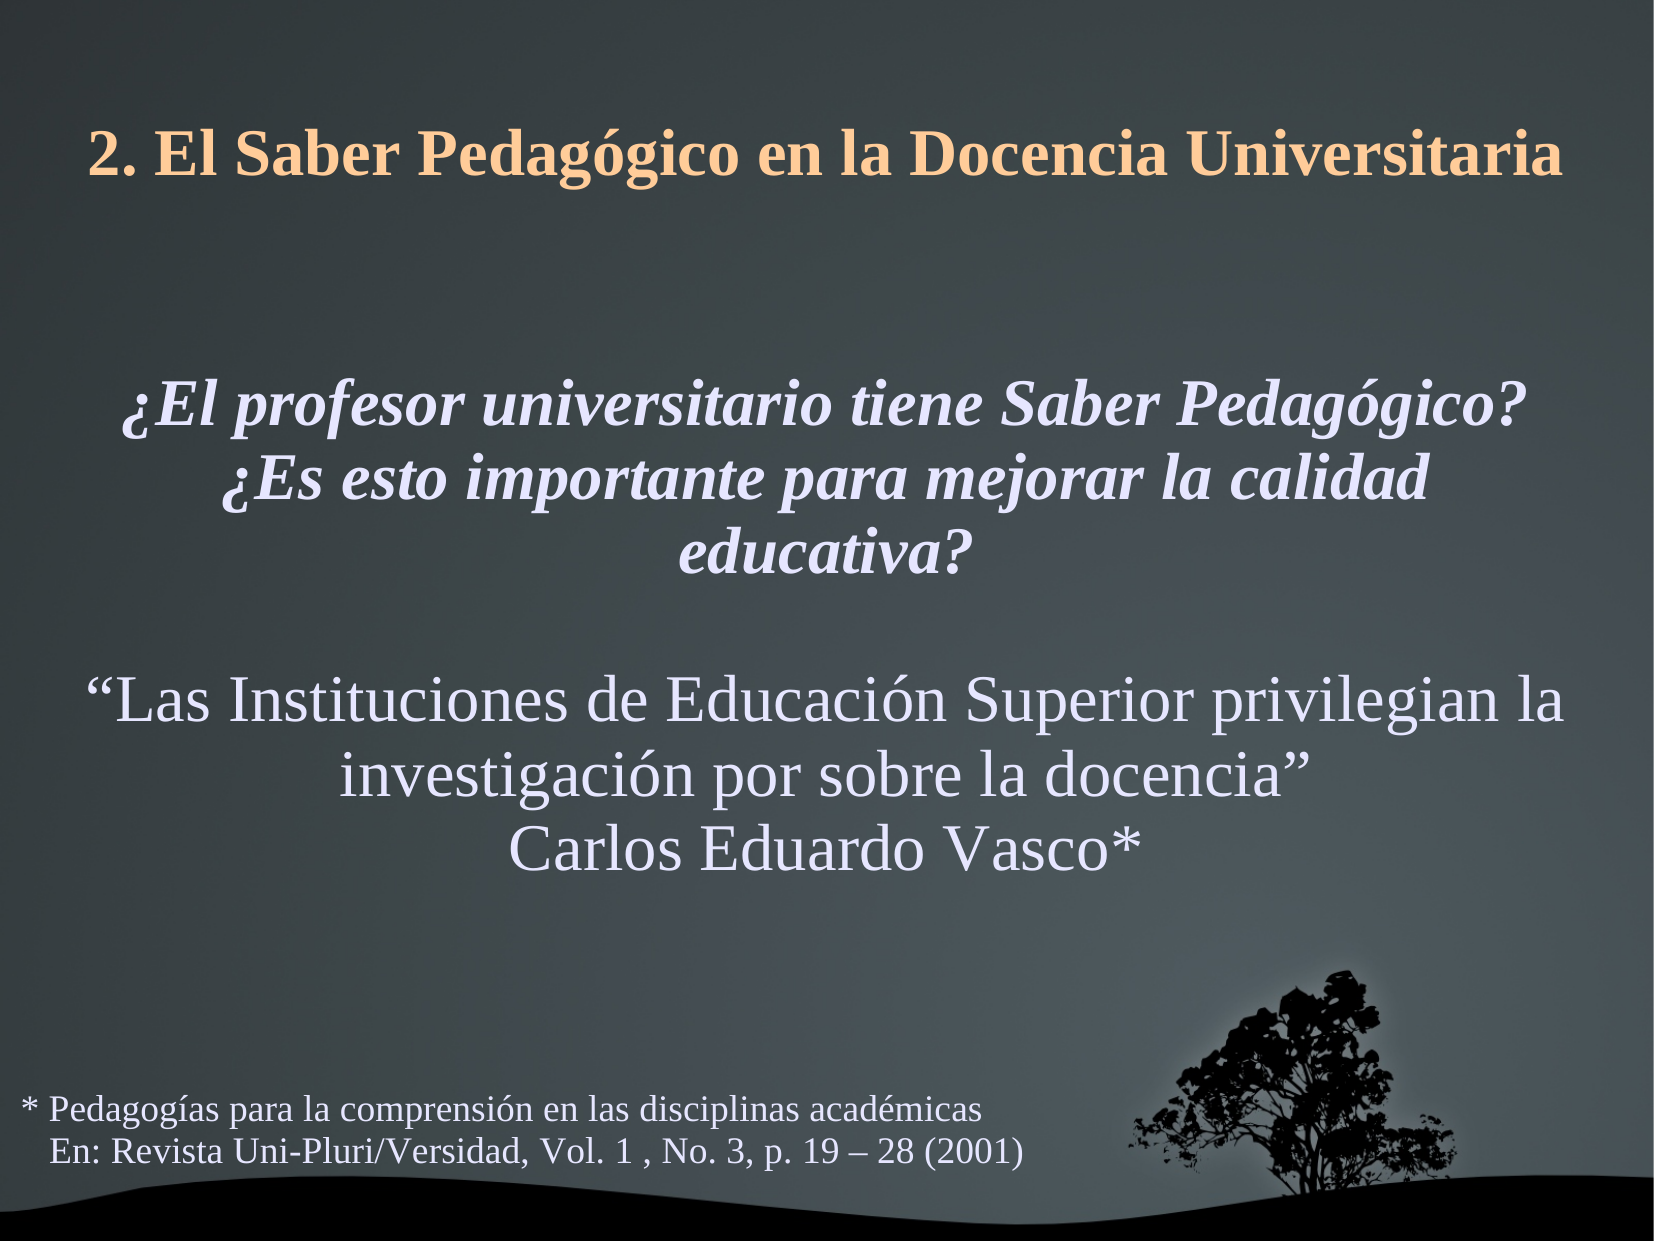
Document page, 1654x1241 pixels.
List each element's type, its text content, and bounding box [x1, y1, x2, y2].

text_box * Pedagogías para la comprensión en las disciplinas académicas En: Revista Uni-Pluri/Versidad, Vol. 1 , No. 3, p. 19 – 28 (2001) [5, 1080, 1040, 1179]
title 2. El Saber Pedagógico en la Docencia Universitaria [82, 49, 1571, 257]
picture [0, 0, 1654, 1241]
subtitle ¿El profesor universitario tiene Saber Pedagógico? ¿Es esto importante para mejorar la calidad educativa? “Las Instituciones de Educación Superior privilegian la investigación por sobre la docencia” Carlos Eduardo Vasco* [82, 290, 1571, 1109]
